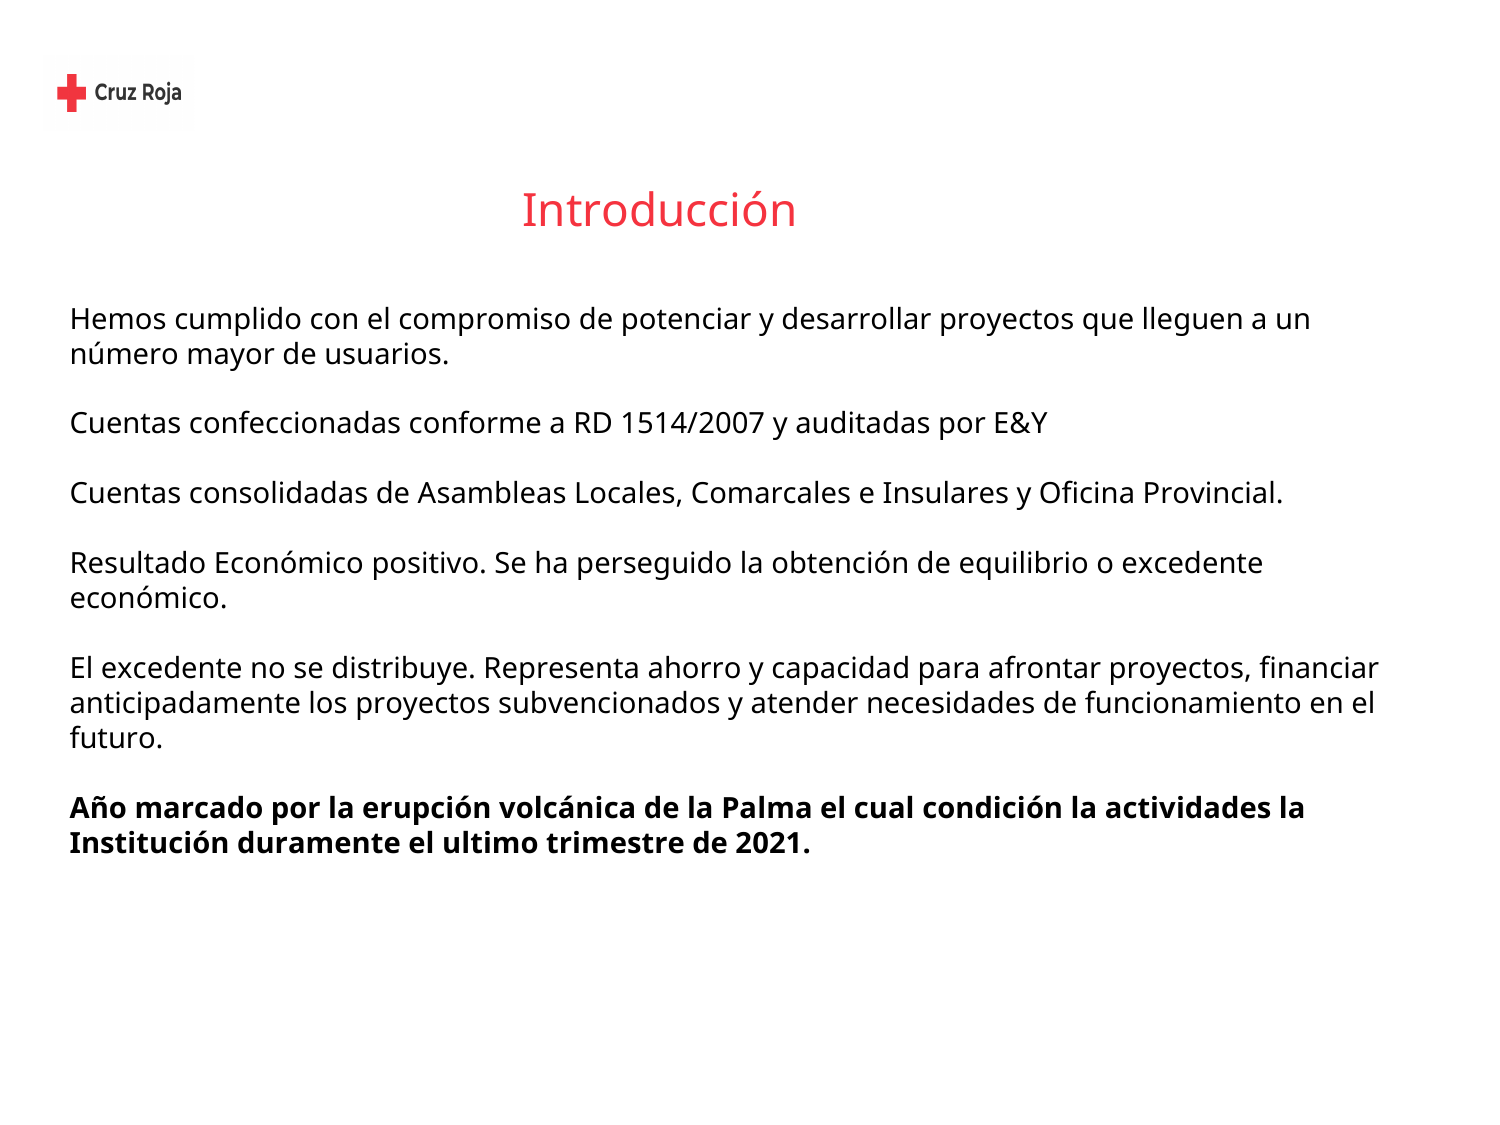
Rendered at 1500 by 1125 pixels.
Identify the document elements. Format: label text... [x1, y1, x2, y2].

text_box Introducción [507, 184, 1457, 245]
text_box Hemos cumplido con el compromiso de potenciar y desarrollar proyectos que lleguen a un número mayor de usuarios. Cuentas confeccionadas conforme a RD 1514/2007 y auditadas por E&Y Cuentas consolidadas de Asambleas Locales, Comarcales e Insulares y Oficina Provincial. Resultado Económico positivo. Se ha perseguido la obtención de equilibrio o excedente económico. El excedente no se distribuye. Representa ahorro y capacidad para afrontar proyectos, financiar anticipadamente los proyectos subvencionados y atender necesidades de funcionamiento en el futuro. Año marcado por la erupción volcánica de la Palma el cual condición la actividades la Institución duramente el ultimo trimestre de 2021. [55, 257, 1443, 867]
